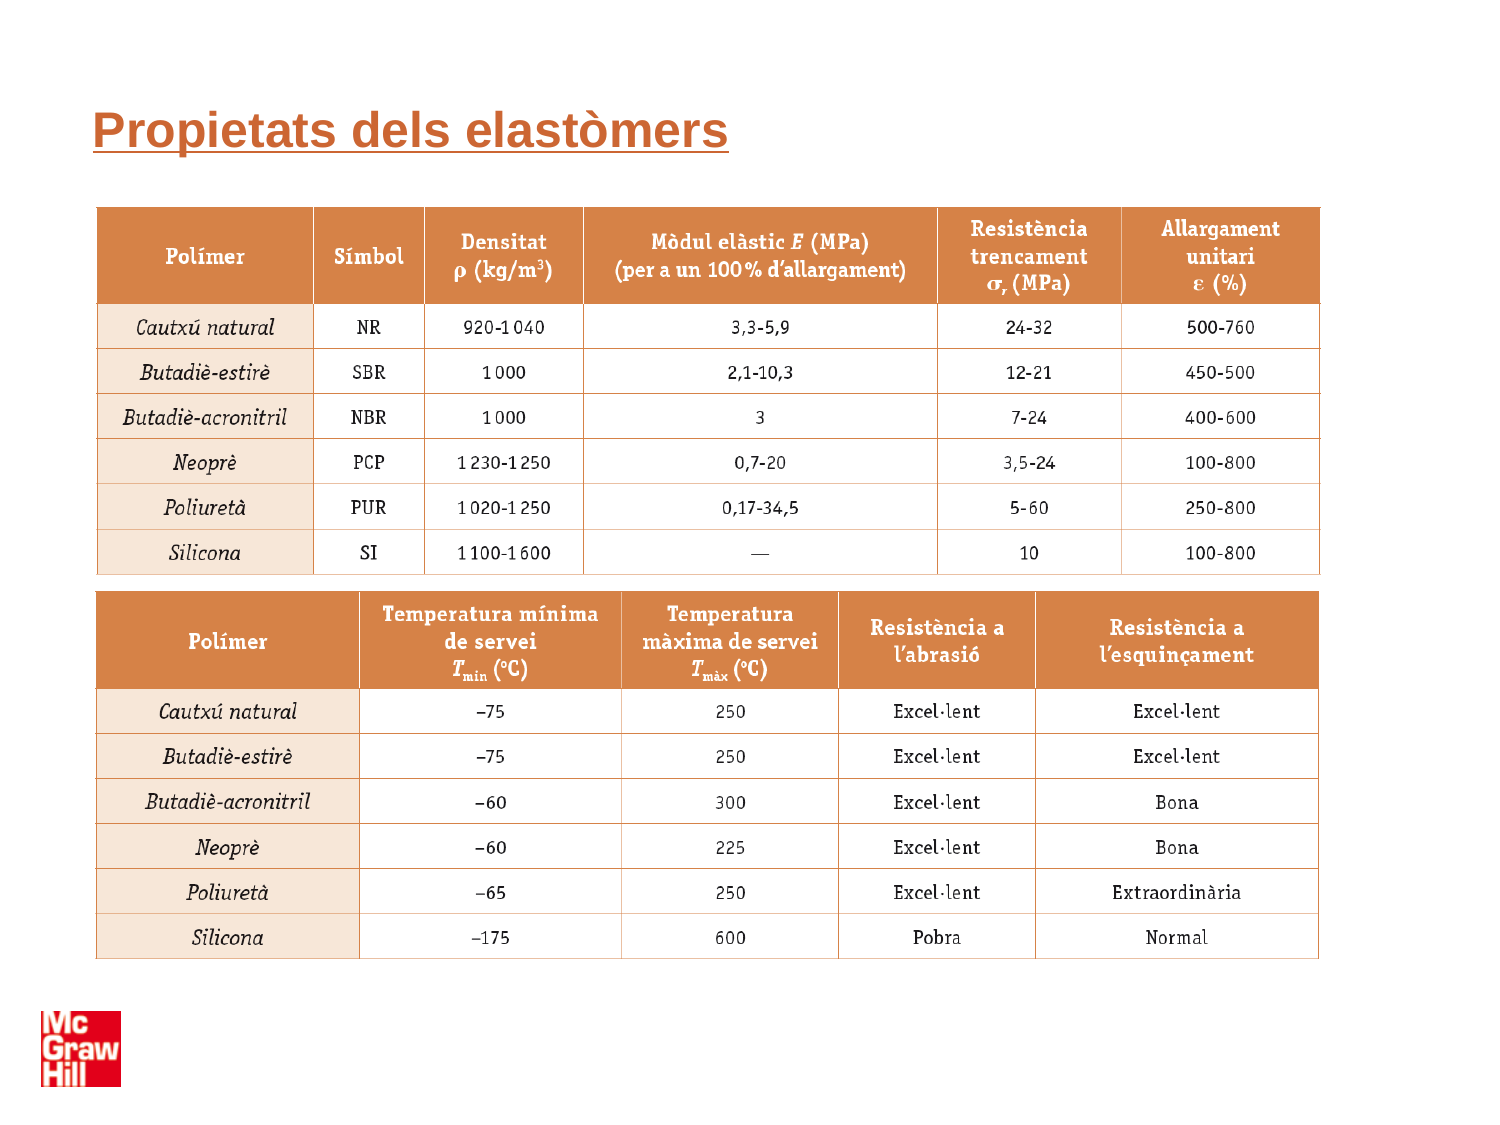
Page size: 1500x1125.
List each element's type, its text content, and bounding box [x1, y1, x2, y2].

text_box Propietats dels elastòmers [78, 90, 1483, 166]
picture [69, 203, 1330, 970]
chart [41, 1011, 121, 1087]
